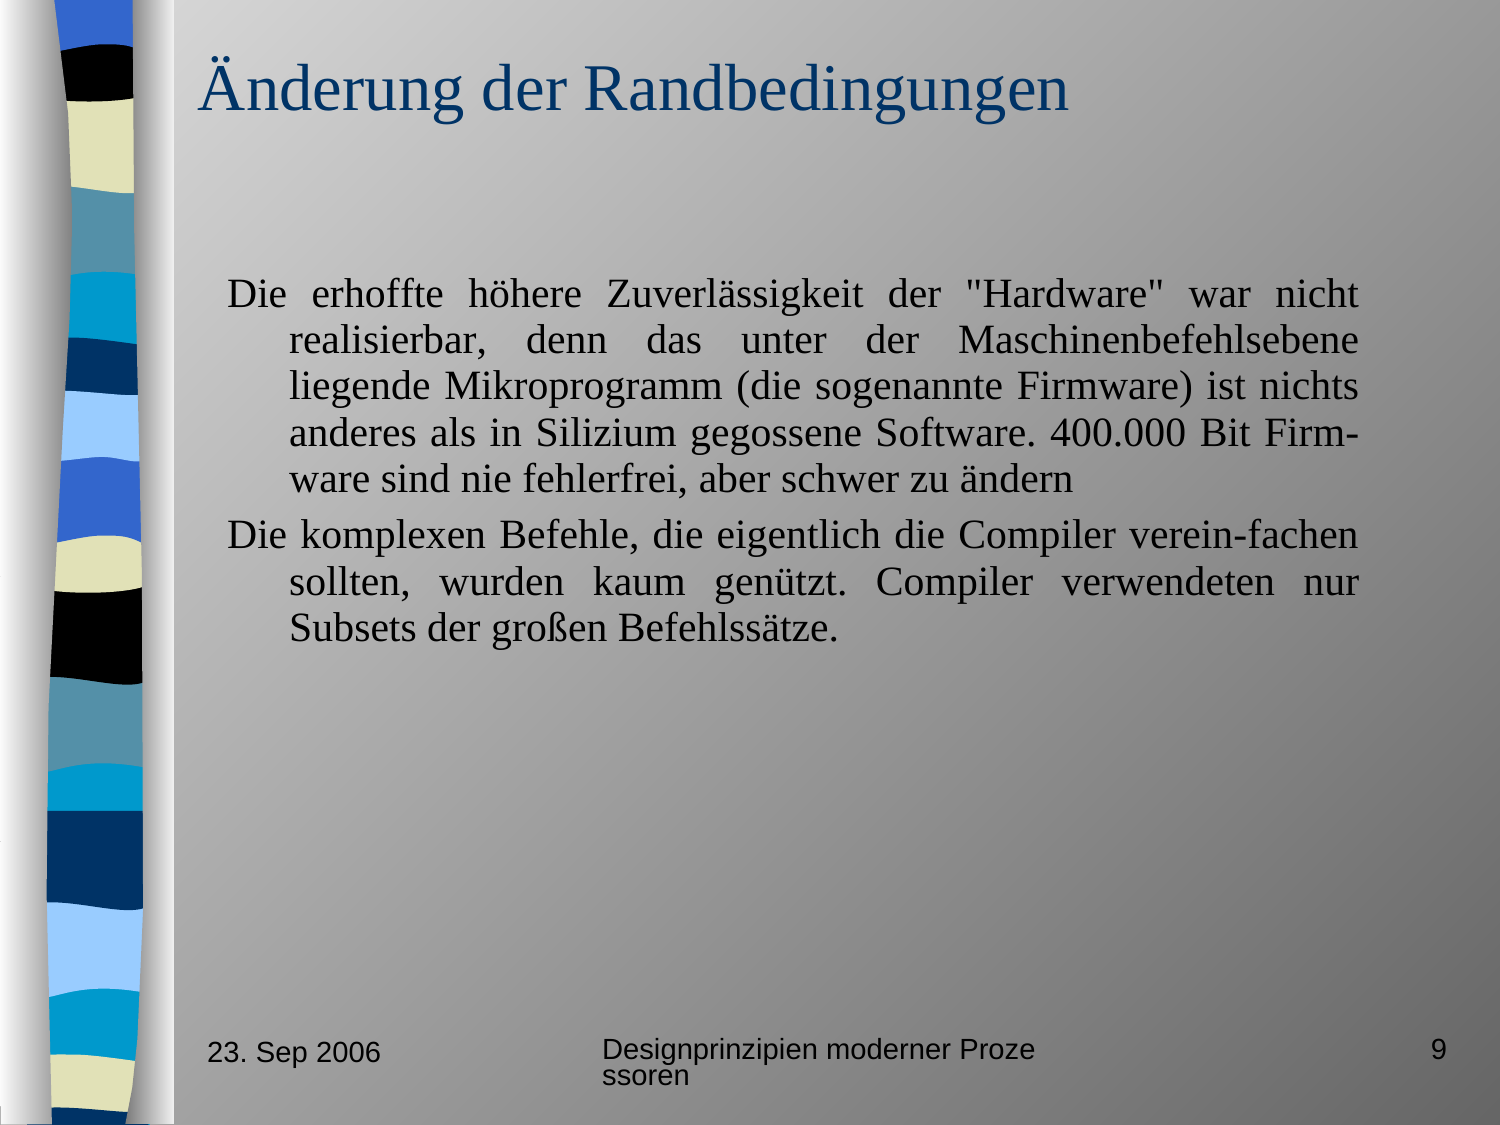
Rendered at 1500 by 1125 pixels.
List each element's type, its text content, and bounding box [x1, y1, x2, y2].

title Änderung der Randbedingungen [183, 0, 1459, 188]
list Die erhoffte höhere Zuverlässigkeit der "Hardware" war nicht realisierbar, denn das unter der Maschinenbefehlsebene liegende Mikroprogramm (die sogenannte Firmware) ist nichts anderes als in Silizium gegossene Software. 400.000 Bit Firm-ware sind nie fehlerfrei, aber schwer zu ändern Die komplexen Befehle, die eigentlich die Compiler verein-fachen sollten, wurden kaum genützt. Compiler verwendeten nur Subsets der großen Befehlssätze. [212, 262, 1375, 938]
